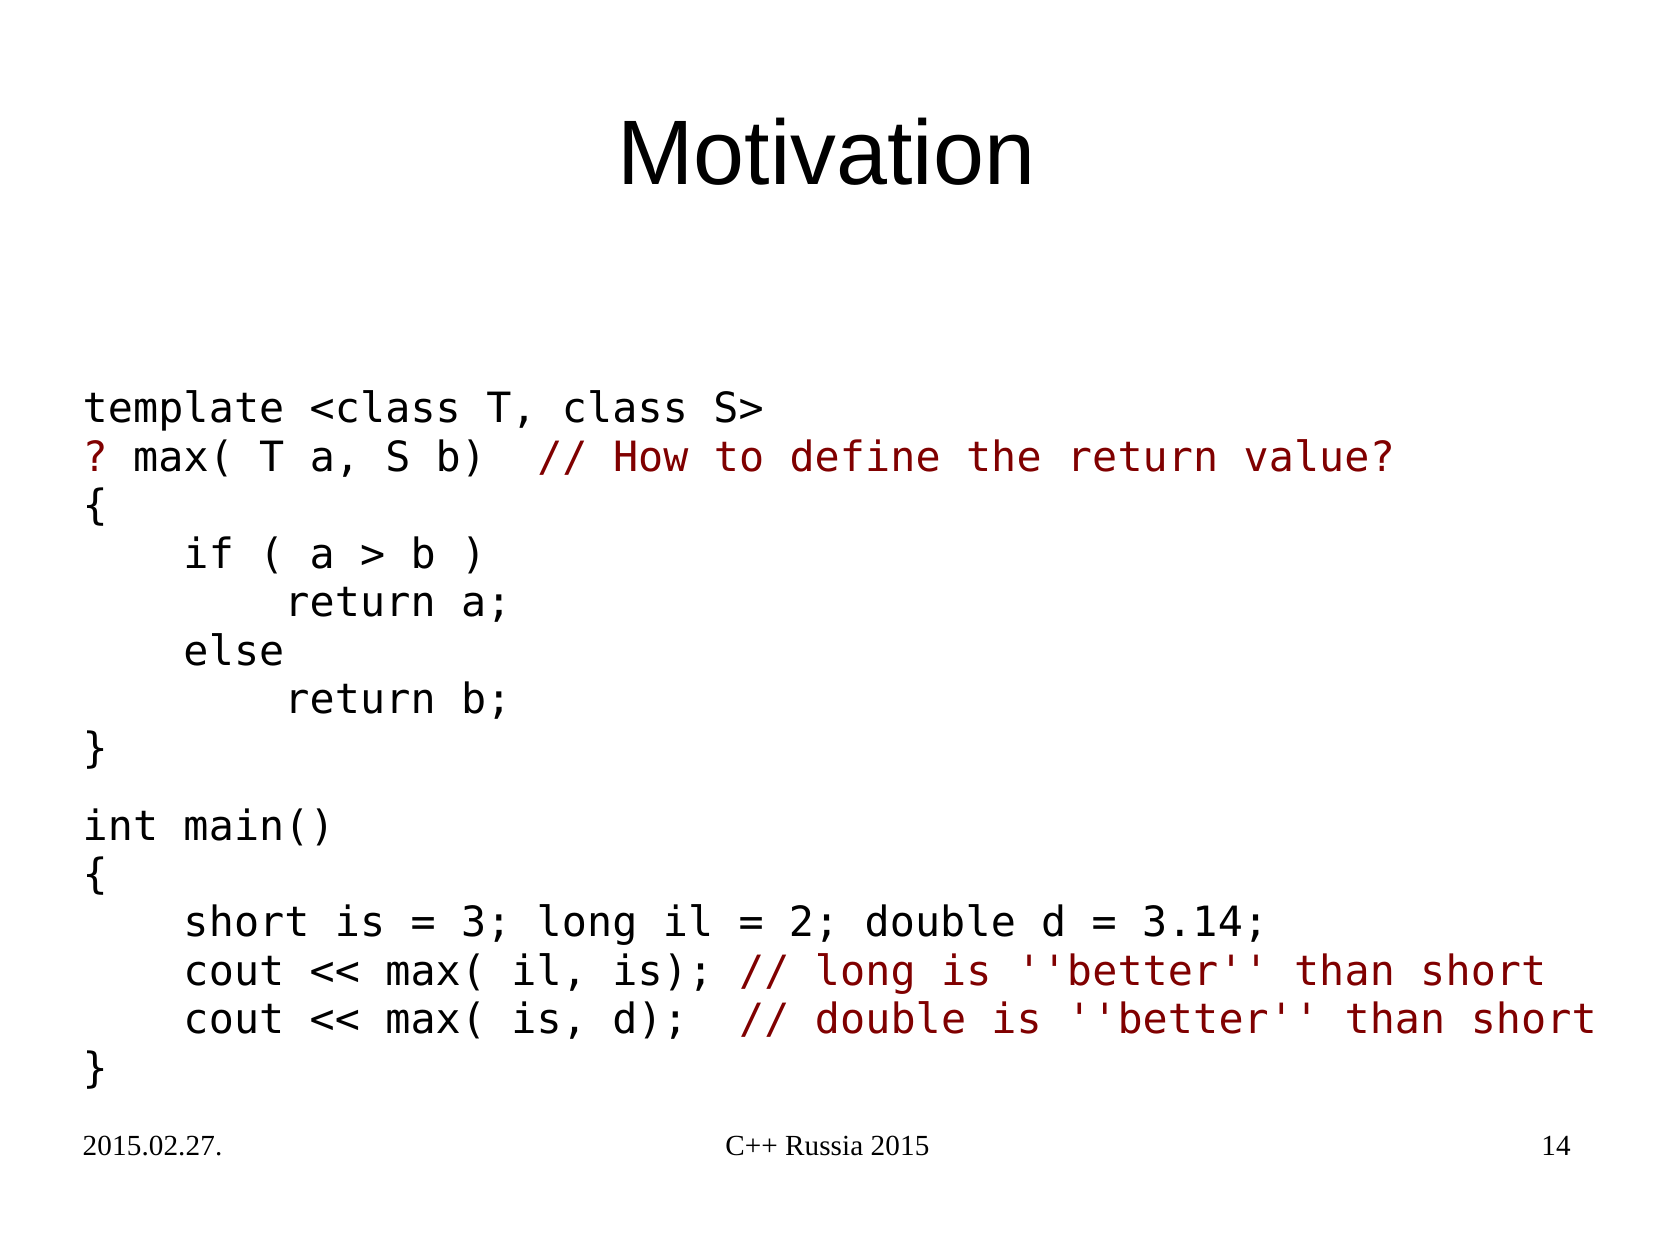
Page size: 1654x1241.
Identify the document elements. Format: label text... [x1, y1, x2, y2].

list template <class T, class S> ? max( T a, S b) // How to define the return value? { if ( a > b ) return a; else return b; } int main() { short is = 3; long il = 2; double d = 3.14; cout << max( il, is); // long is ''better'' than short cout << max( is, d); // double is ''better'' than short } [82, 383, 1625, 1141]
title Motivation [82, 49, 1571, 257]
